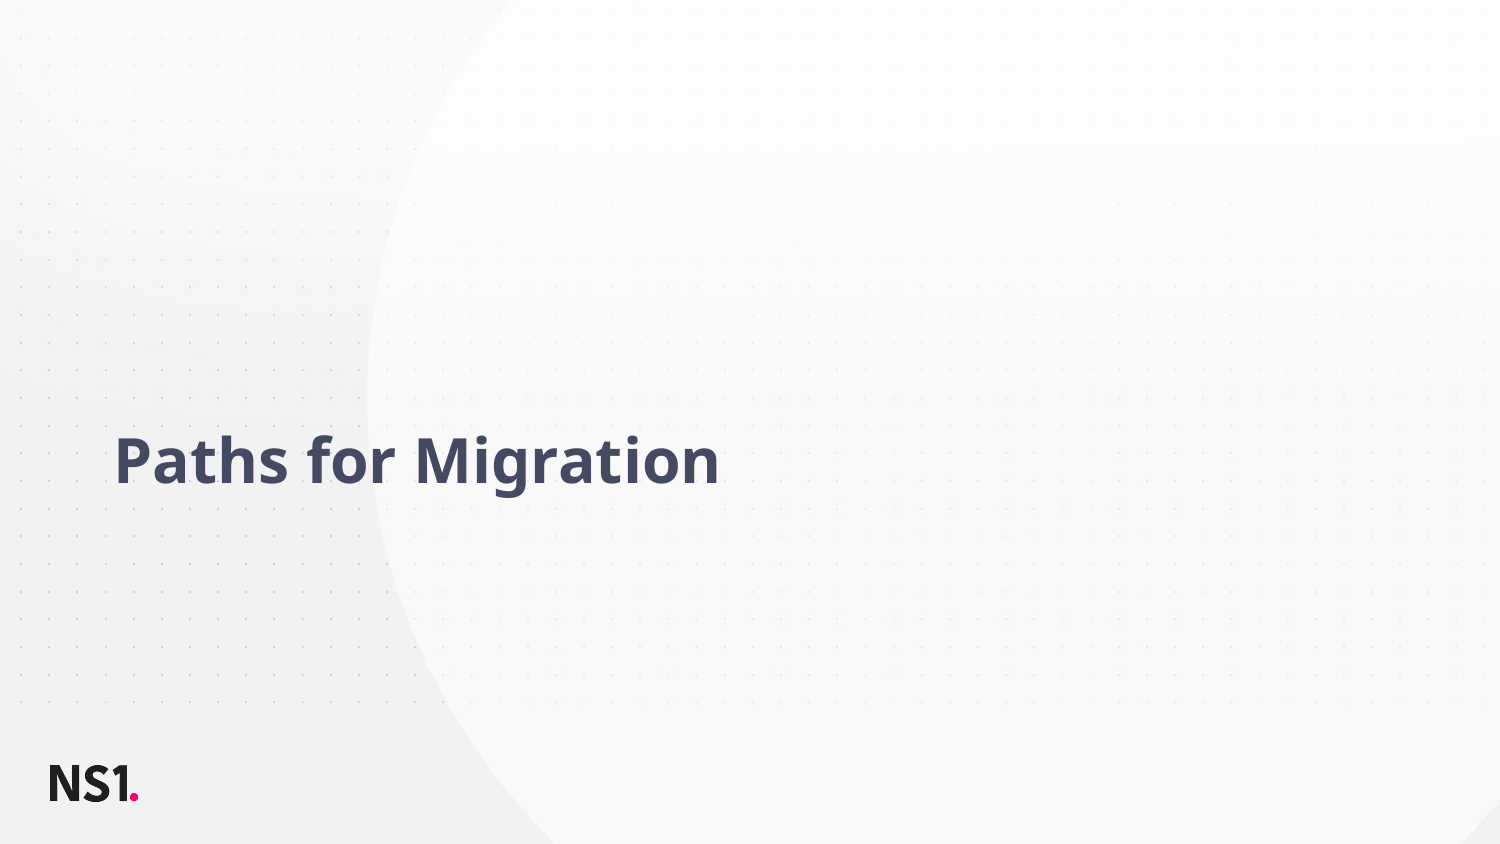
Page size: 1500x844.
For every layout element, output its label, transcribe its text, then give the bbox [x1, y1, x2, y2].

title Paths for Migration [102, 151, 1397, 503]
picture [0, 0, 1500, 844]
